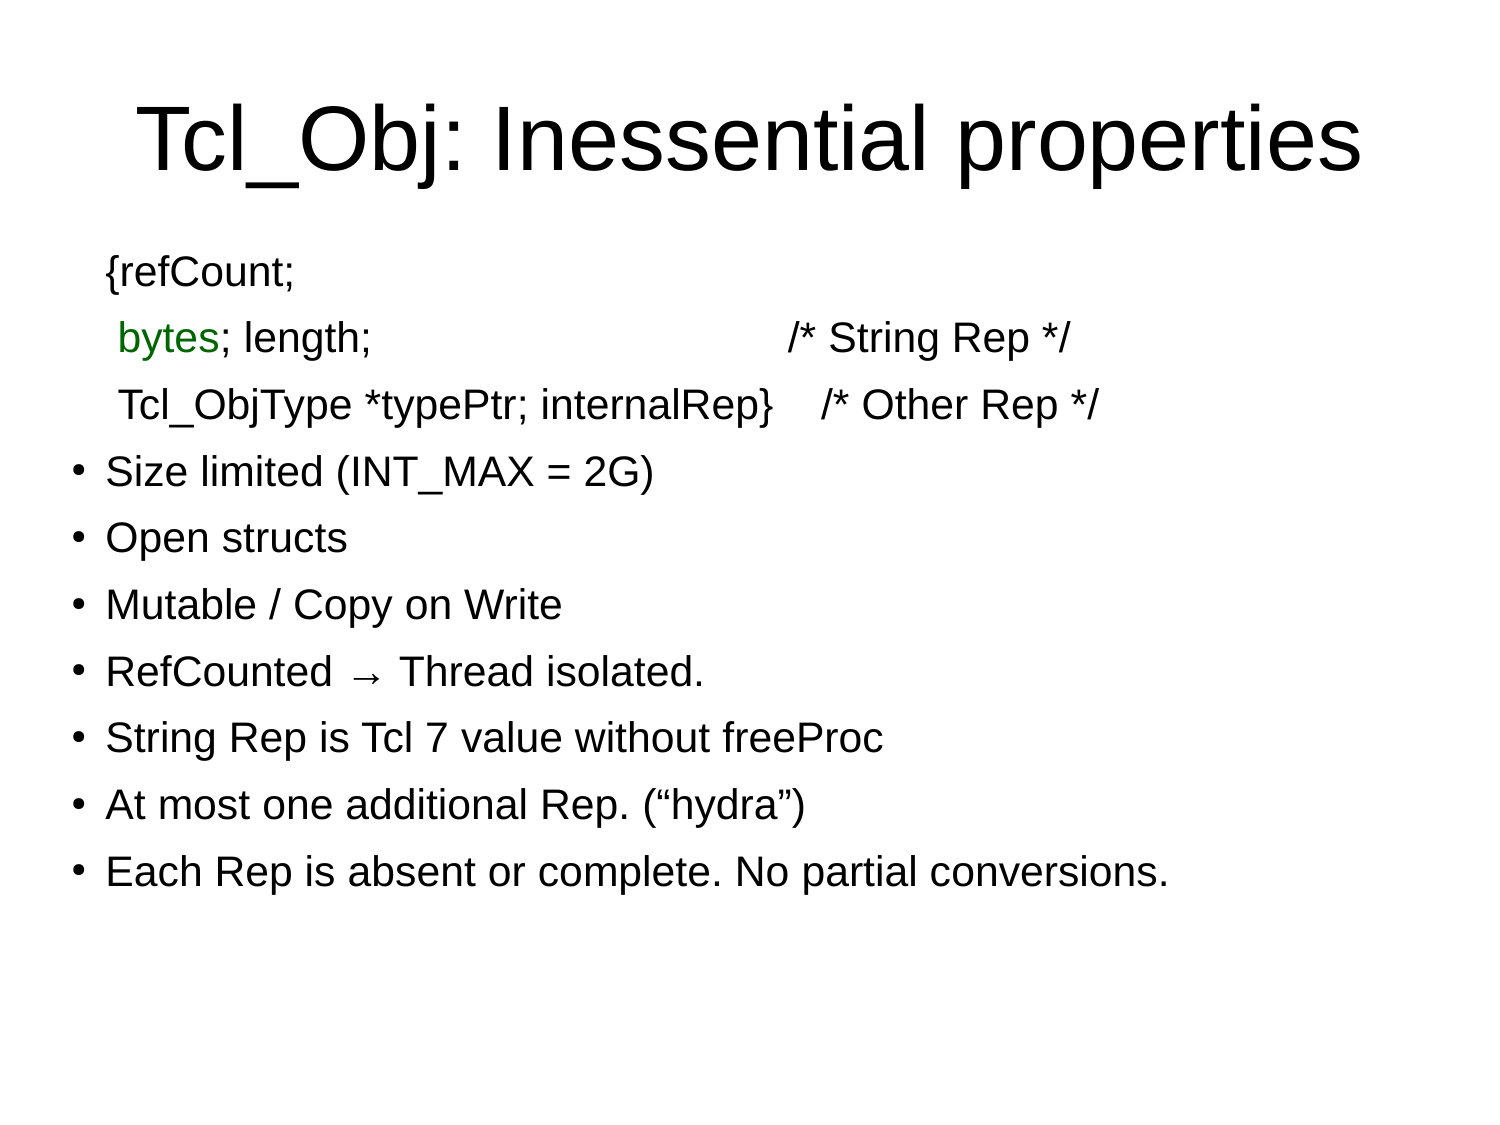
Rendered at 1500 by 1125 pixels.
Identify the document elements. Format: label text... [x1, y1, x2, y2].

title Tcl_Obj: Inessential properties [75, 44, 1425, 233]
list {refCount; bytes; length; /* String Rep */ Tcl_ObjType *typePtr; internalRep} /* Other Rep */ Size limited (INT_MAX = 2G) Open structs Mutable / Copy on Write RefCounted → Thread isolated. String Rep is Tcl 7 value without freeProc At most one additional Rep. (“hydra”) Each Rep is absent or complete. No partial conversions. [60, 247, 1411, 901]
